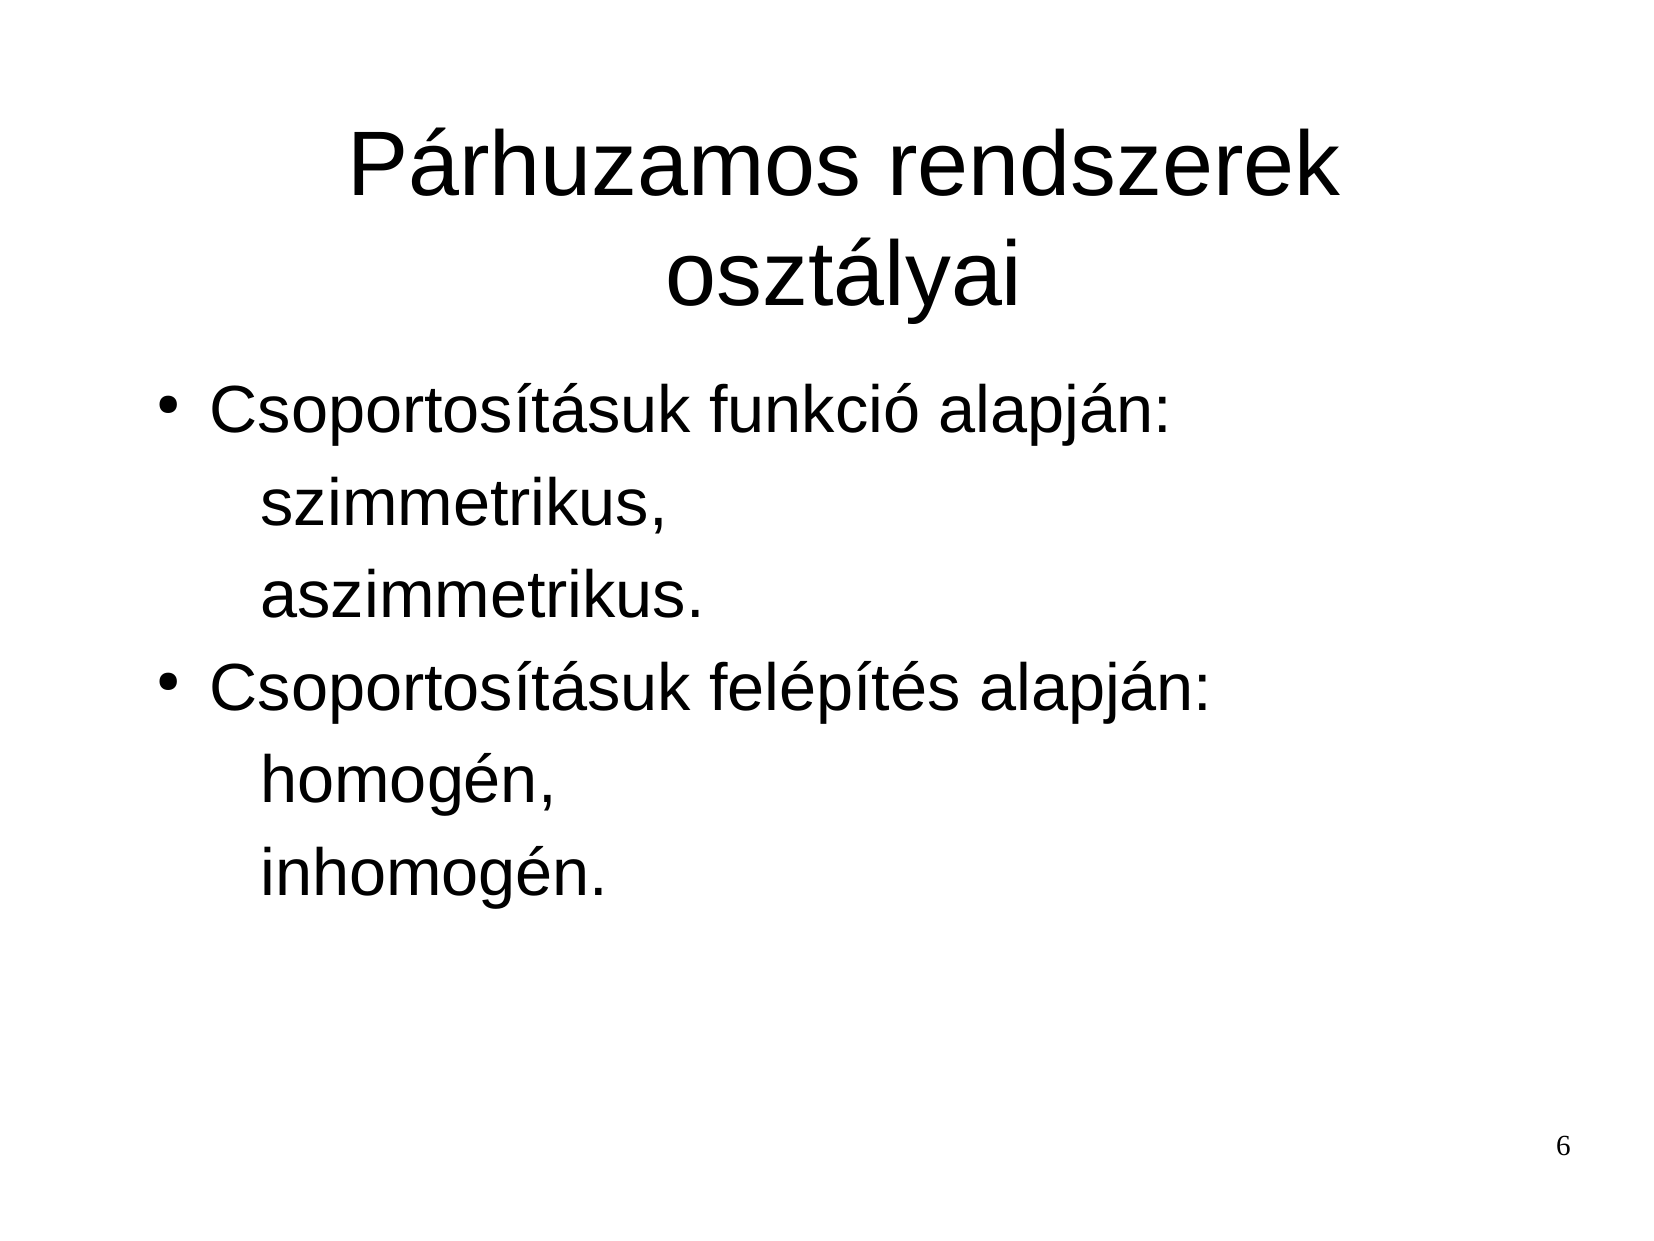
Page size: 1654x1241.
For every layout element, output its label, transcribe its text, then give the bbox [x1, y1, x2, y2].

list Csoportosításuk funkció alapján: szimmetrikus, aszimmetrikus. Csoportosításuk felépítés alapján: homogén, inhomogén. [124, 358, 1530, 1103]
title Párhuzamos rendszerek osztályai [124, 110, 1530, 317]
